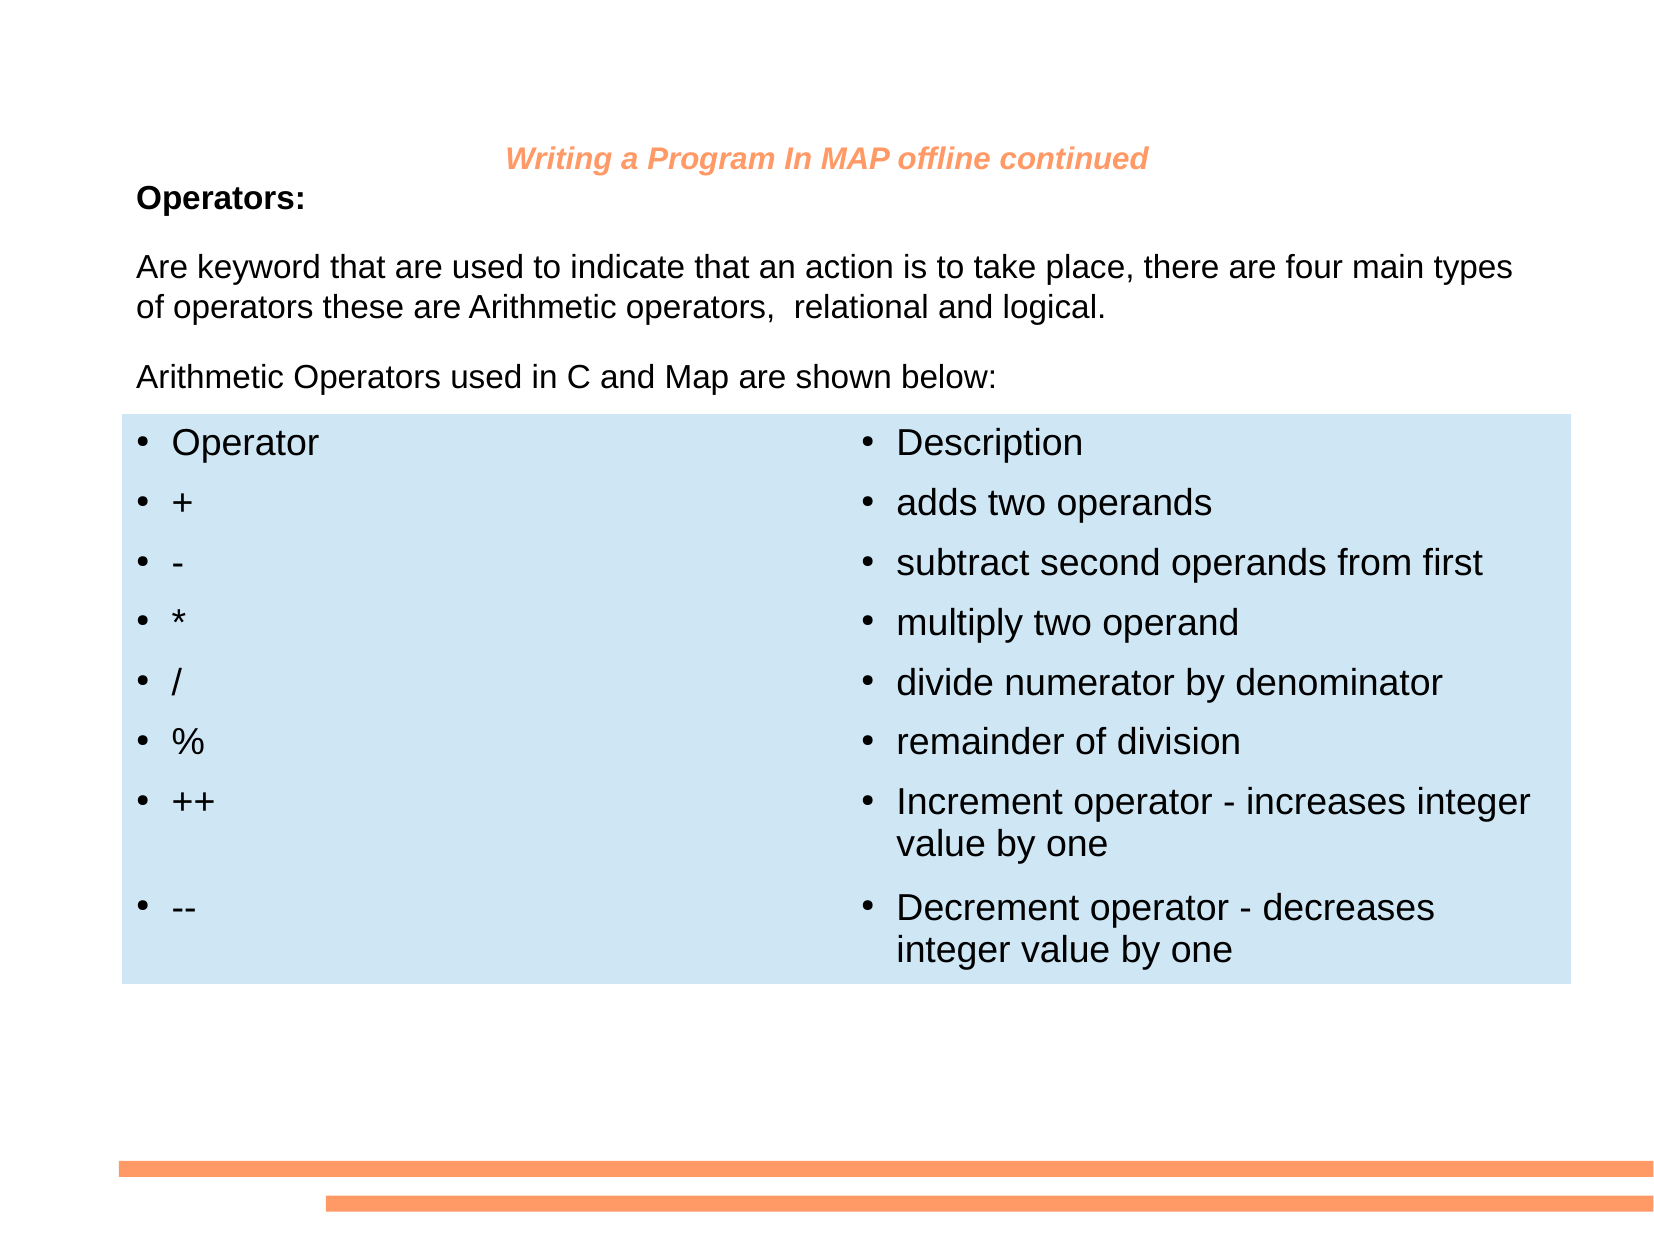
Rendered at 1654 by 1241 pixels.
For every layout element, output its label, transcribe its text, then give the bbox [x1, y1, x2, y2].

table_cell multiply two operand [846, 594, 1571, 654]
table_cell / [122, 654, 846, 713]
table_cell divide numerator by denominator [846, 654, 1571, 713]
table_cell -- [122, 879, 846, 984]
table_cell * [122, 594, 846, 654]
table_cell - [122, 534, 846, 594]
table_cell adds two operands [846, 474, 1571, 534]
table_cell % [122, 713, 846, 773]
table_cell + [122, 474, 846, 534]
table_cell remainder of division [846, 713, 1571, 773]
title Writing a Program In MAP offline continued [121, 130, 1534, 168]
table_cell Increment operator - increases integer value by one [846, 773, 1571, 879]
table_header Description [846, 414, 1571, 474]
table_cell subtract second operands from first [846, 534, 1571, 594]
list Operators: Are keyword that are used to indicate that an action is to take place, there are four main types of operators these are Arithmetic operators, relational and logical. Arithmetic Operators used in C and Map are shown below: [121, 168, 1550, 905]
table_header Operator [122, 414, 846, 474]
table_cell ++ [122, 773, 846, 879]
table_cell Decrement operator - decreases integer value by one [846, 879, 1571, 984]
